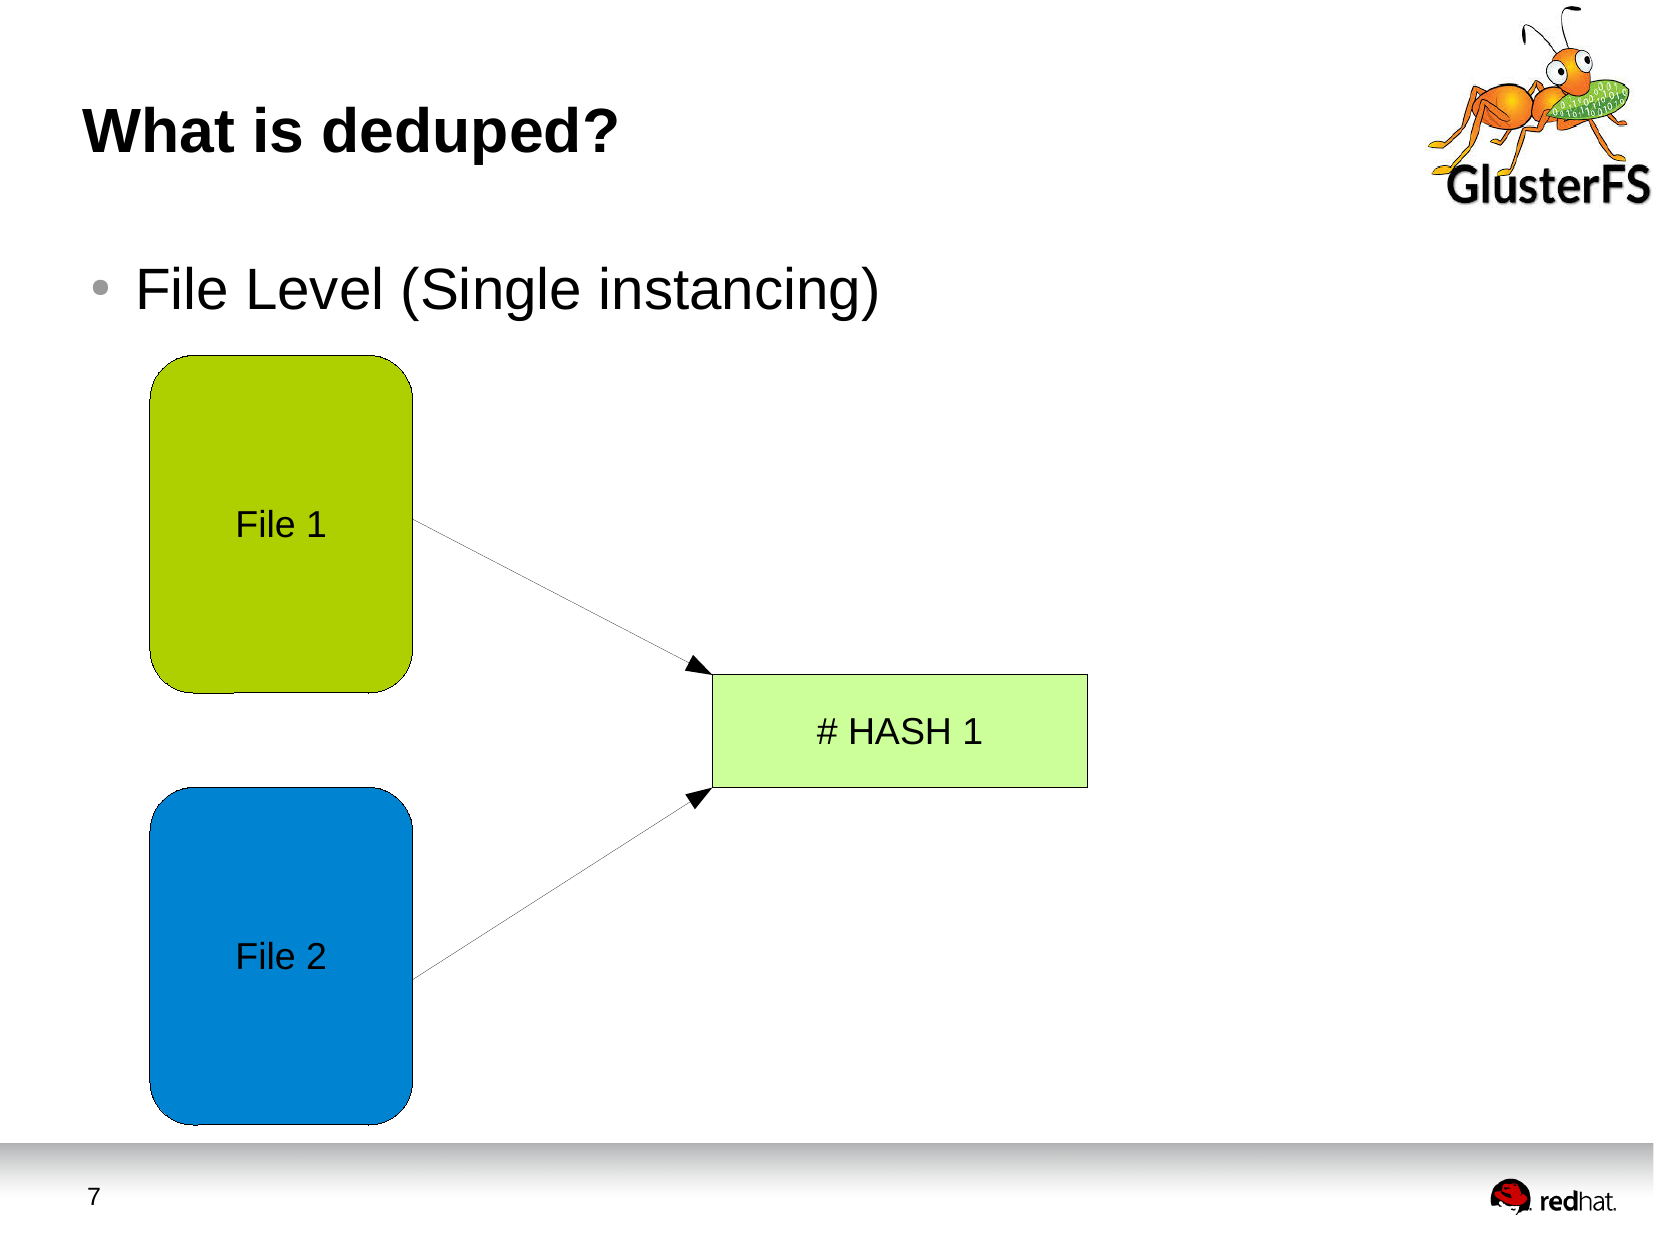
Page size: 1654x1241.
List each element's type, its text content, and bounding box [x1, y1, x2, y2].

title What is deduped? [82, 37, 1426, 226]
text_box # HASH 1 [712, 674, 1088, 788]
list File Level (Single instancing) [75, 256, 1564, 1051]
text_box File 1 [149, 355, 413, 694]
text_box File 2 [149, 787, 413, 1126]
picture [0, 1143, 1654, 1241]
picture [1425, 4, 1653, 208]
